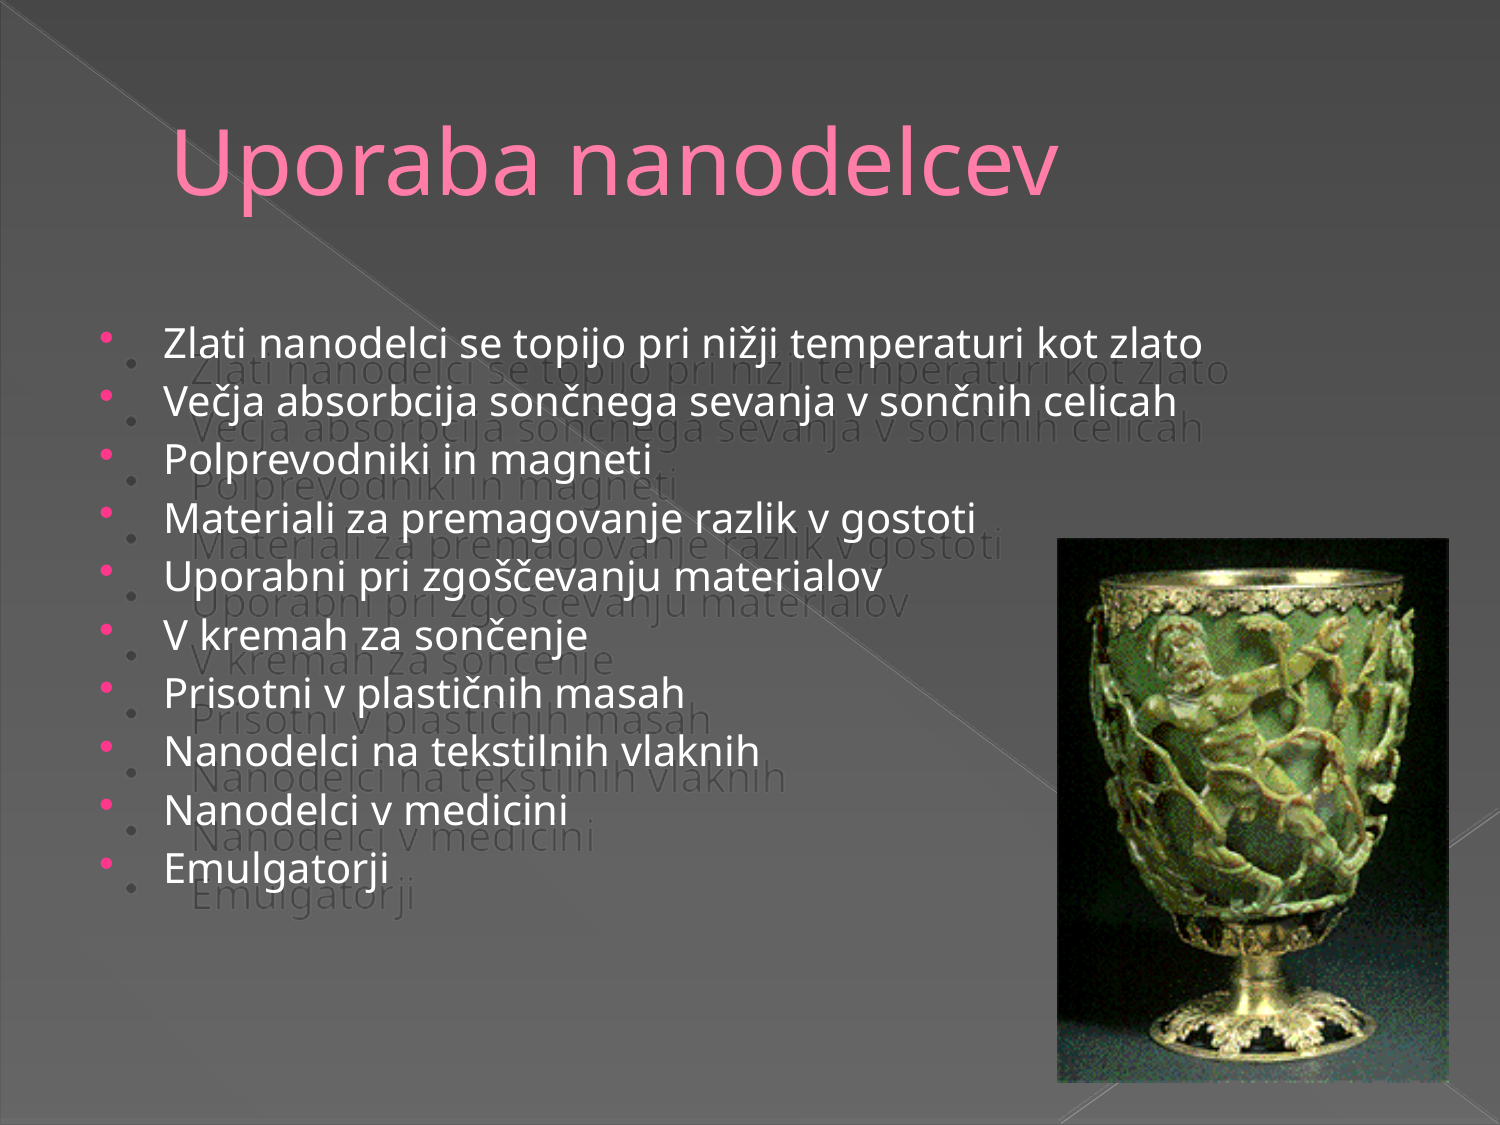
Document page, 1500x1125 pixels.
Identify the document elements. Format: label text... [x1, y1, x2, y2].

title Uporaba nanodelcev [75, 43, 1425, 274]
picture [1057, 538, 1449, 1083]
list Zlati nanodelci se topijo pri nižji temperaturi kot zlato Večja absorbcija sončnega sevanja v sončnih celicah Polprevodniki in magneti Materiali za premagovanje razlik v gostoti Uporabni pri zgoščevanju materialov V kremah za sončenje Prisotni v plastičnih masah Nanodelci na tekstilnih vlaknih Nanodelci v medicini Emulgatorji [75, 308, 1425, 1059]
